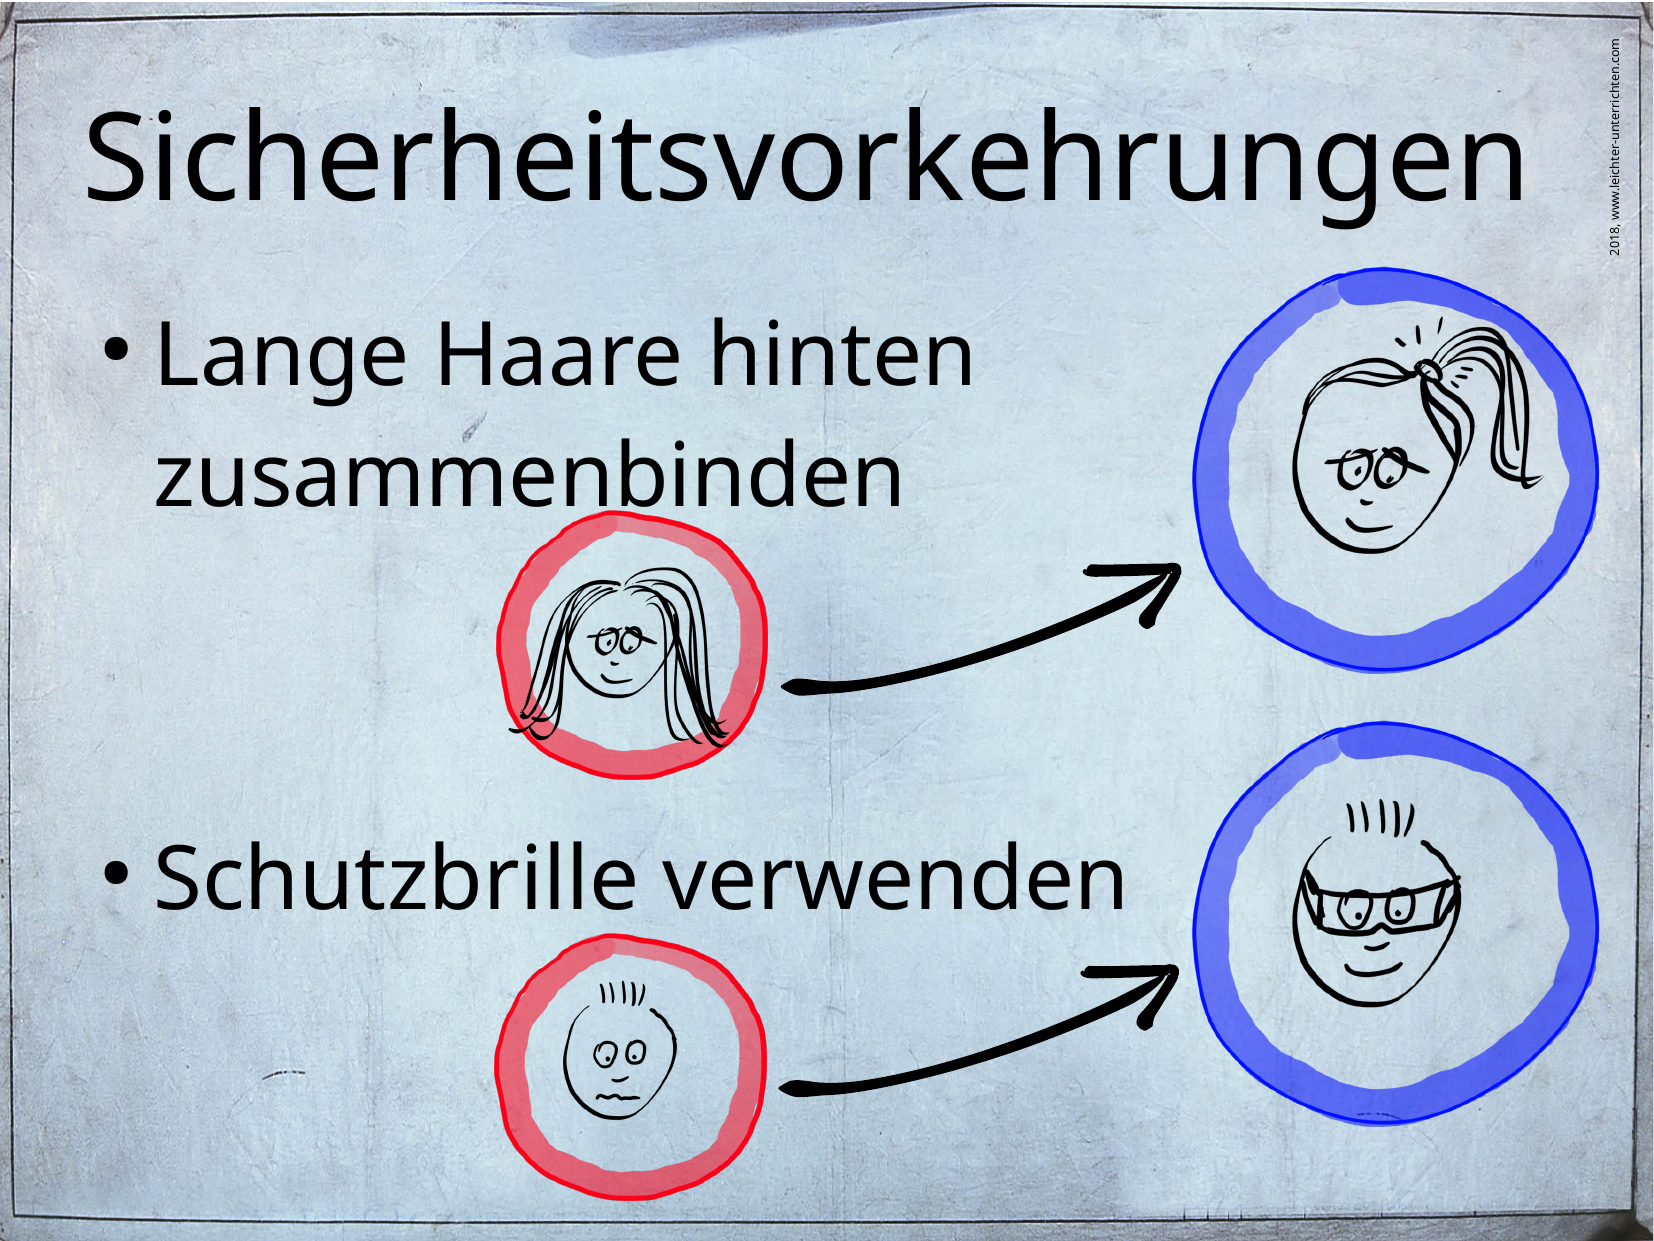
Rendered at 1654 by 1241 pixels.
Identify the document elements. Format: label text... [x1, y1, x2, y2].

title Sicherheitsvorkehrungen [82, 49, 1571, 257]
picture [0, 2, 1654, 1241]
list Lange Haare hinten zusammenbinden Schutzbrille verwenden [82, 290, 1571, 1010]
